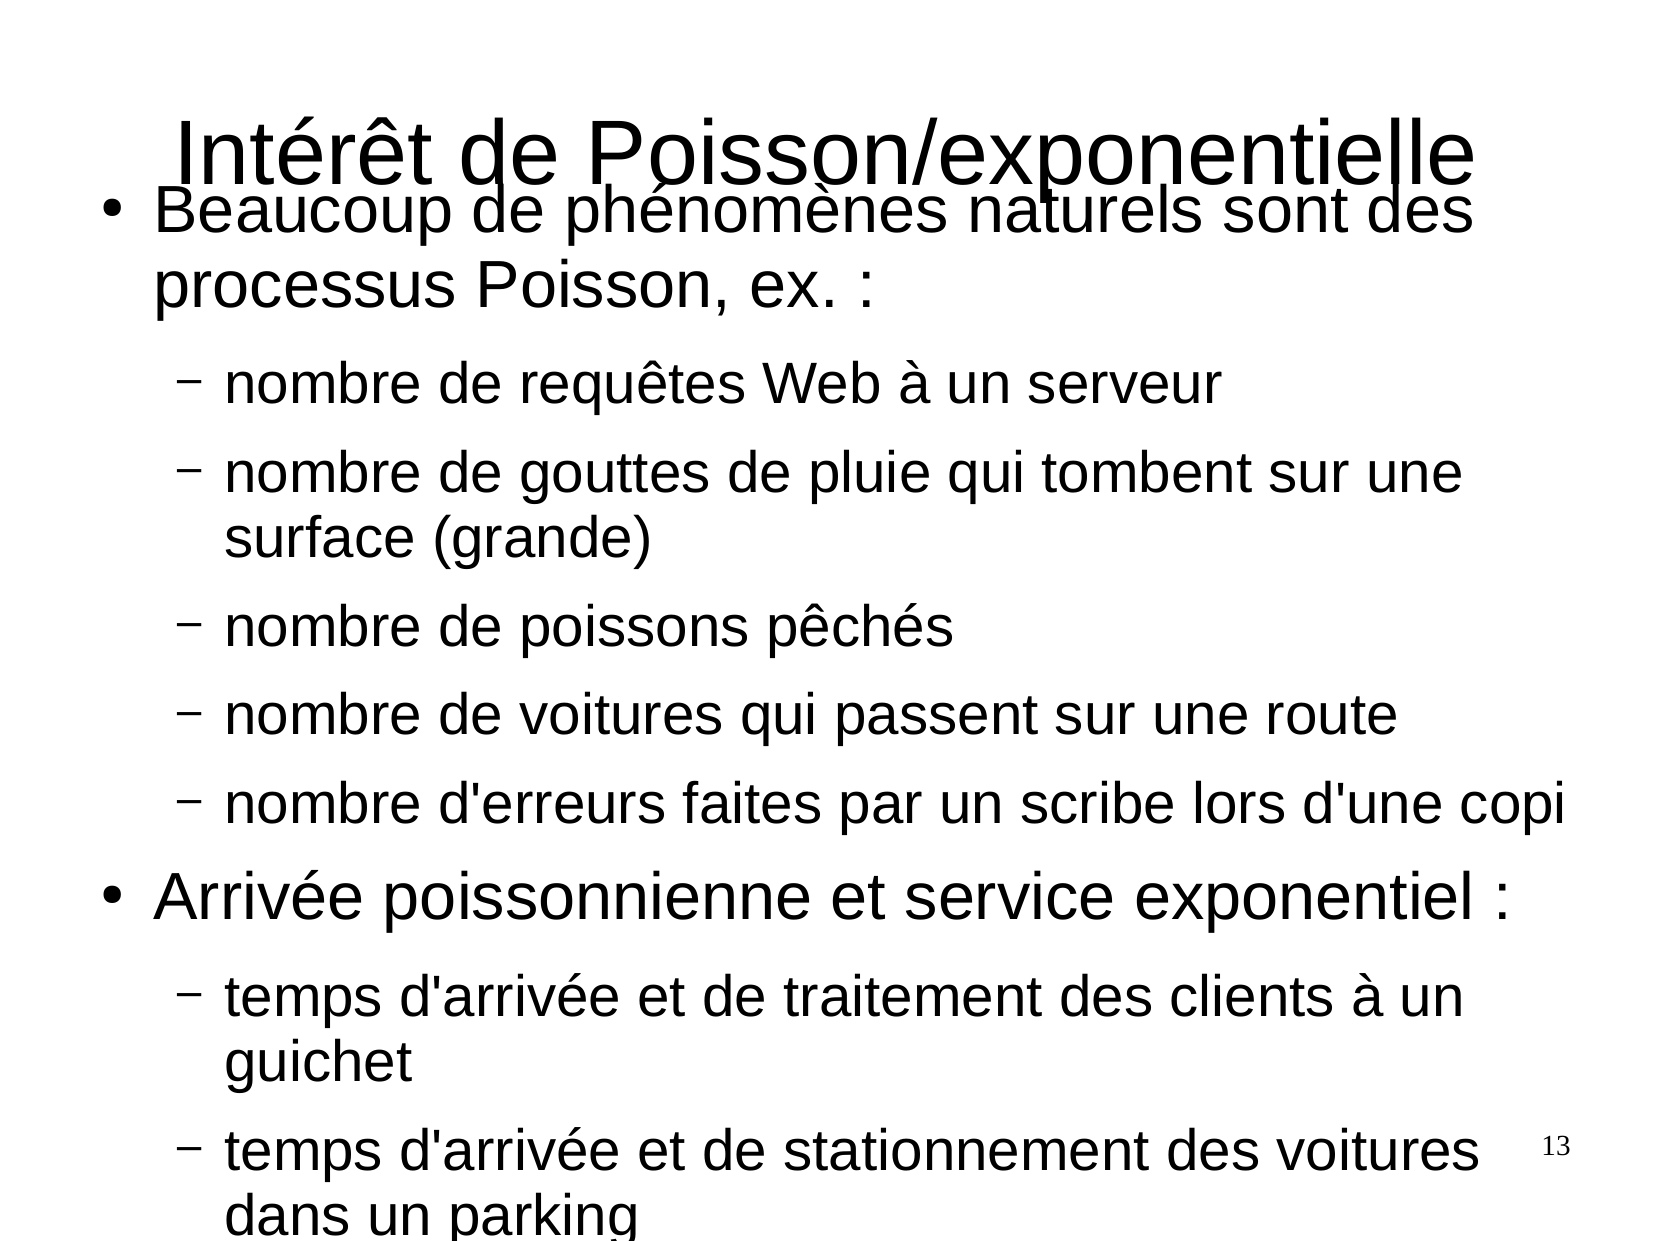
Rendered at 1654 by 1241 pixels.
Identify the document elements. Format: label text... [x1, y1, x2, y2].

list Beaucoup de phénomènes naturels sont des processus Poisson, ex. : nombre de requêtes Web à un serveur nombre de gouttes de pluie qui tombent sur une surface (grande) nombre de poissons pêchés nombre de voitures qui passent sur une route nombre d'erreurs faites par un scribe lors d'une copi Arrivée poissonnienne et service exponentiel : temps d'arrivée et de traitement des clients à un guichet temps d'arrivée et de stationnement des voitures dans un parking [82, 172, 1571, 1241]
title Intérêt de Poisson/exponentielle [82, 56, 1571, 172]
